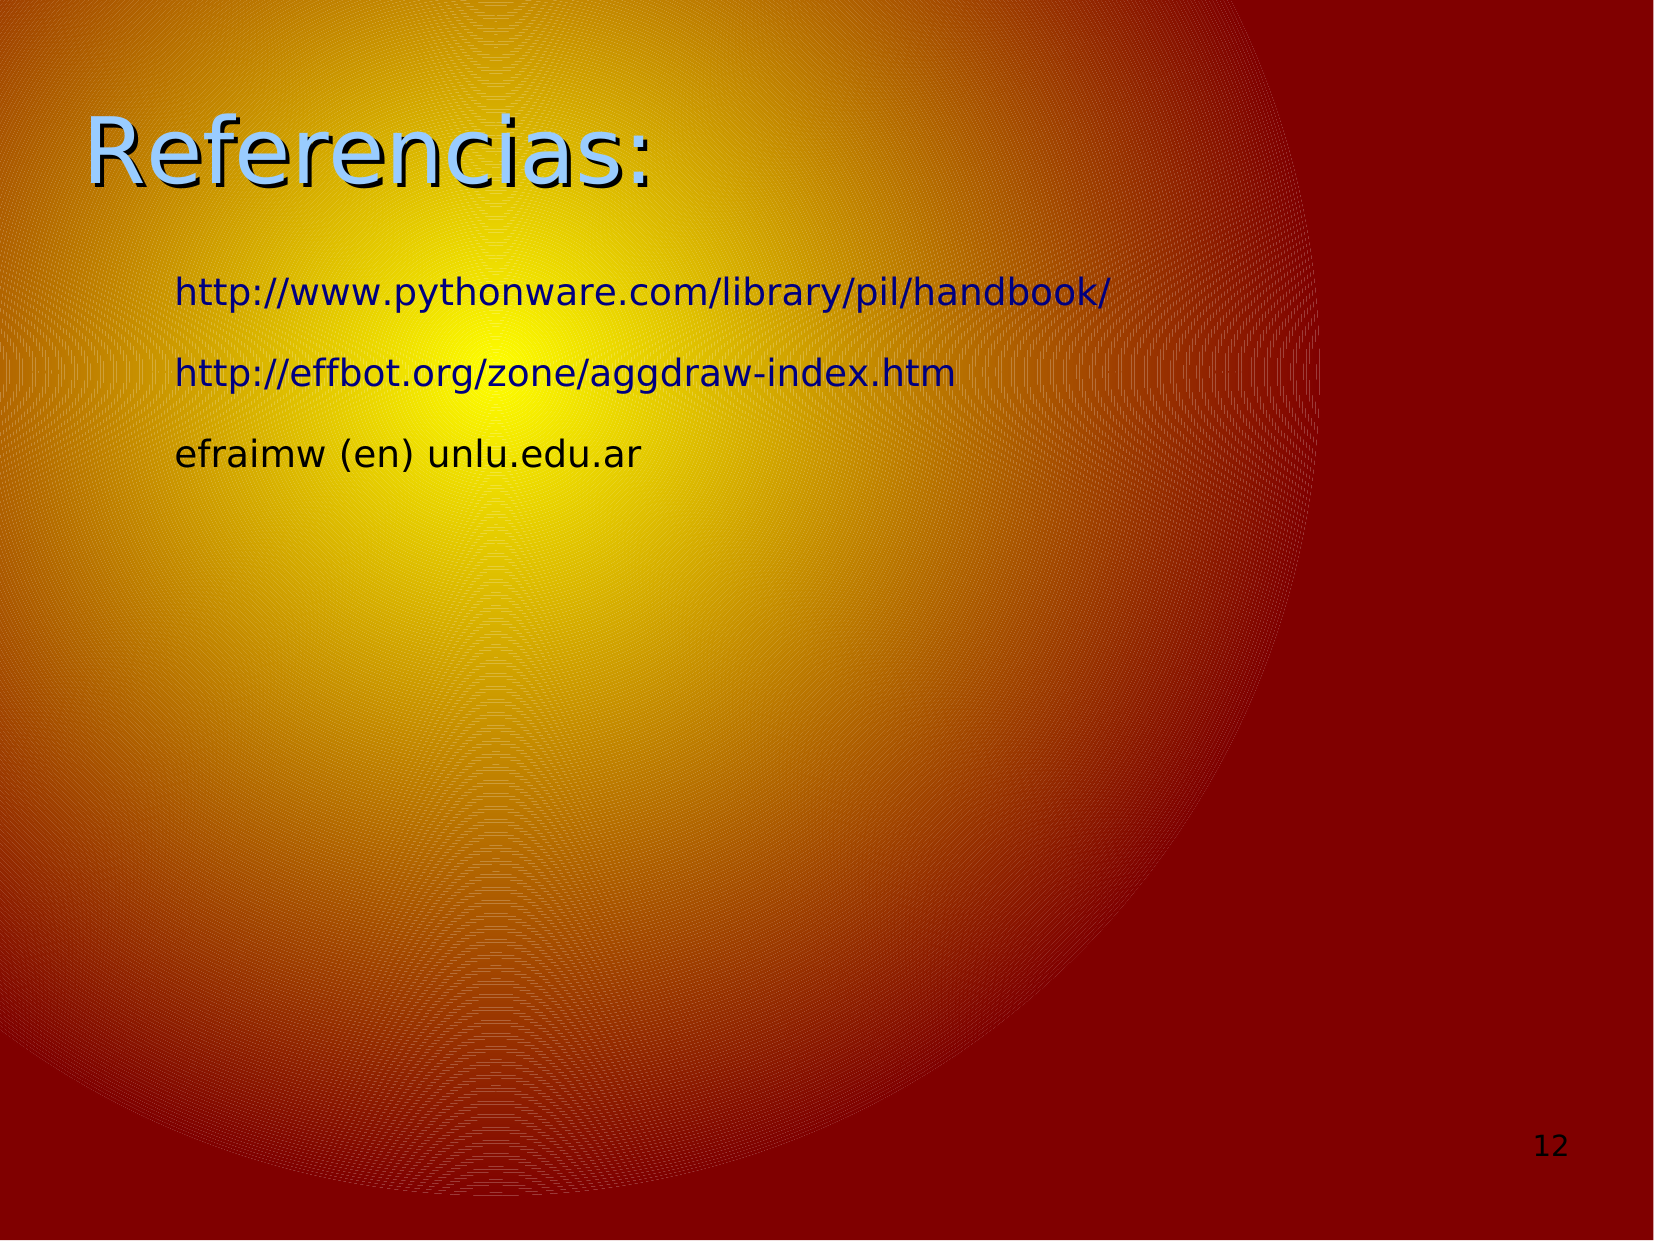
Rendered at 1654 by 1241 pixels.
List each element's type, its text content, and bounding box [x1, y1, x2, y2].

title Referencias: [82, 53, 1571, 252]
text_box http://www.pythonware.com/library/pil/handbook/ http://effbot.org/zone/aggdraw-index.htm efraimw (en) unlu.edu.ar [147, 265, 1146, 527]
